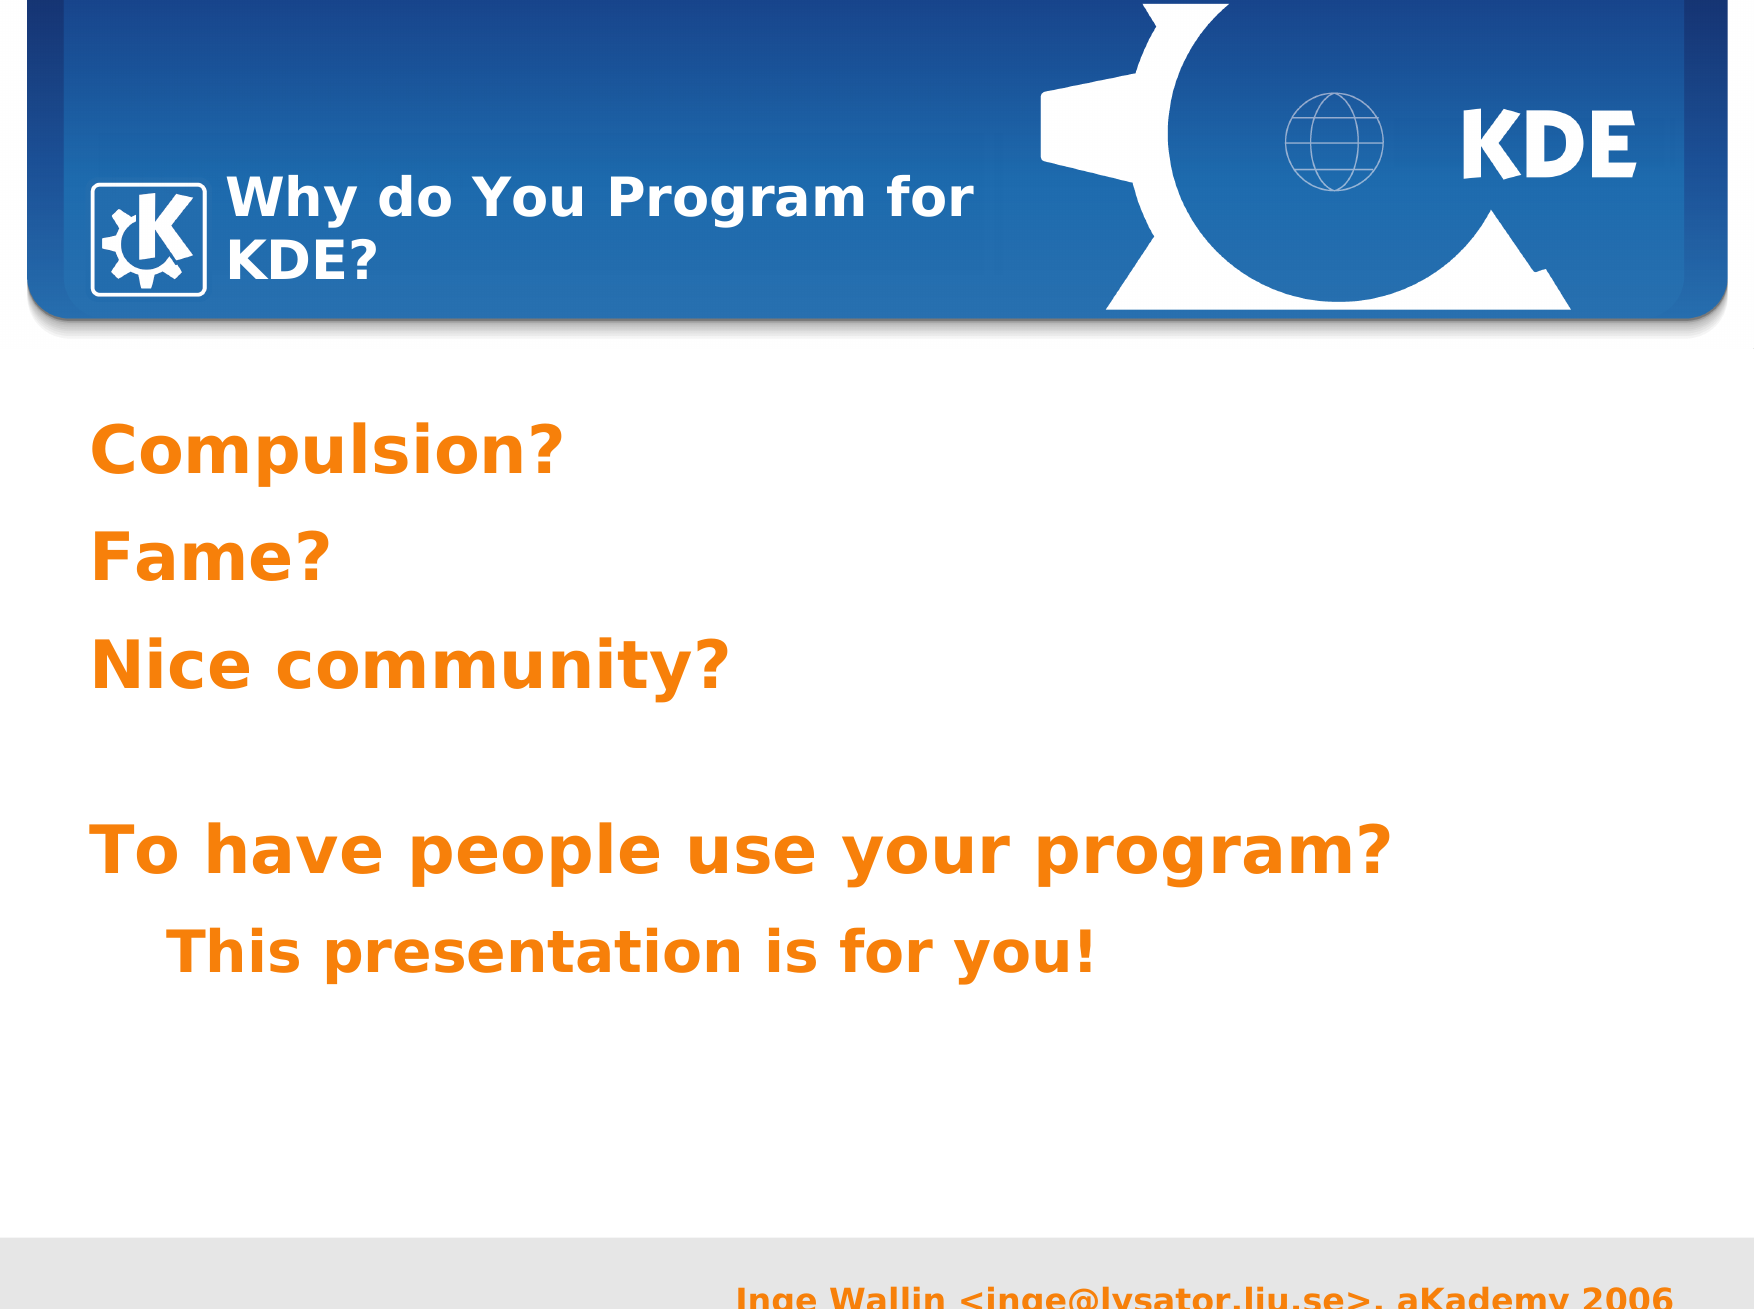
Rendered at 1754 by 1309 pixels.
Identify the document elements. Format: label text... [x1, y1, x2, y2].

picture [0, 0, 1754, 349]
list Compulsion? Fame? Nice community? To have people use your program? This presentation is for you! [71, 411, 1651, 1163]
title Why do You Program for KDE? [225, 166, 1126, 293]
